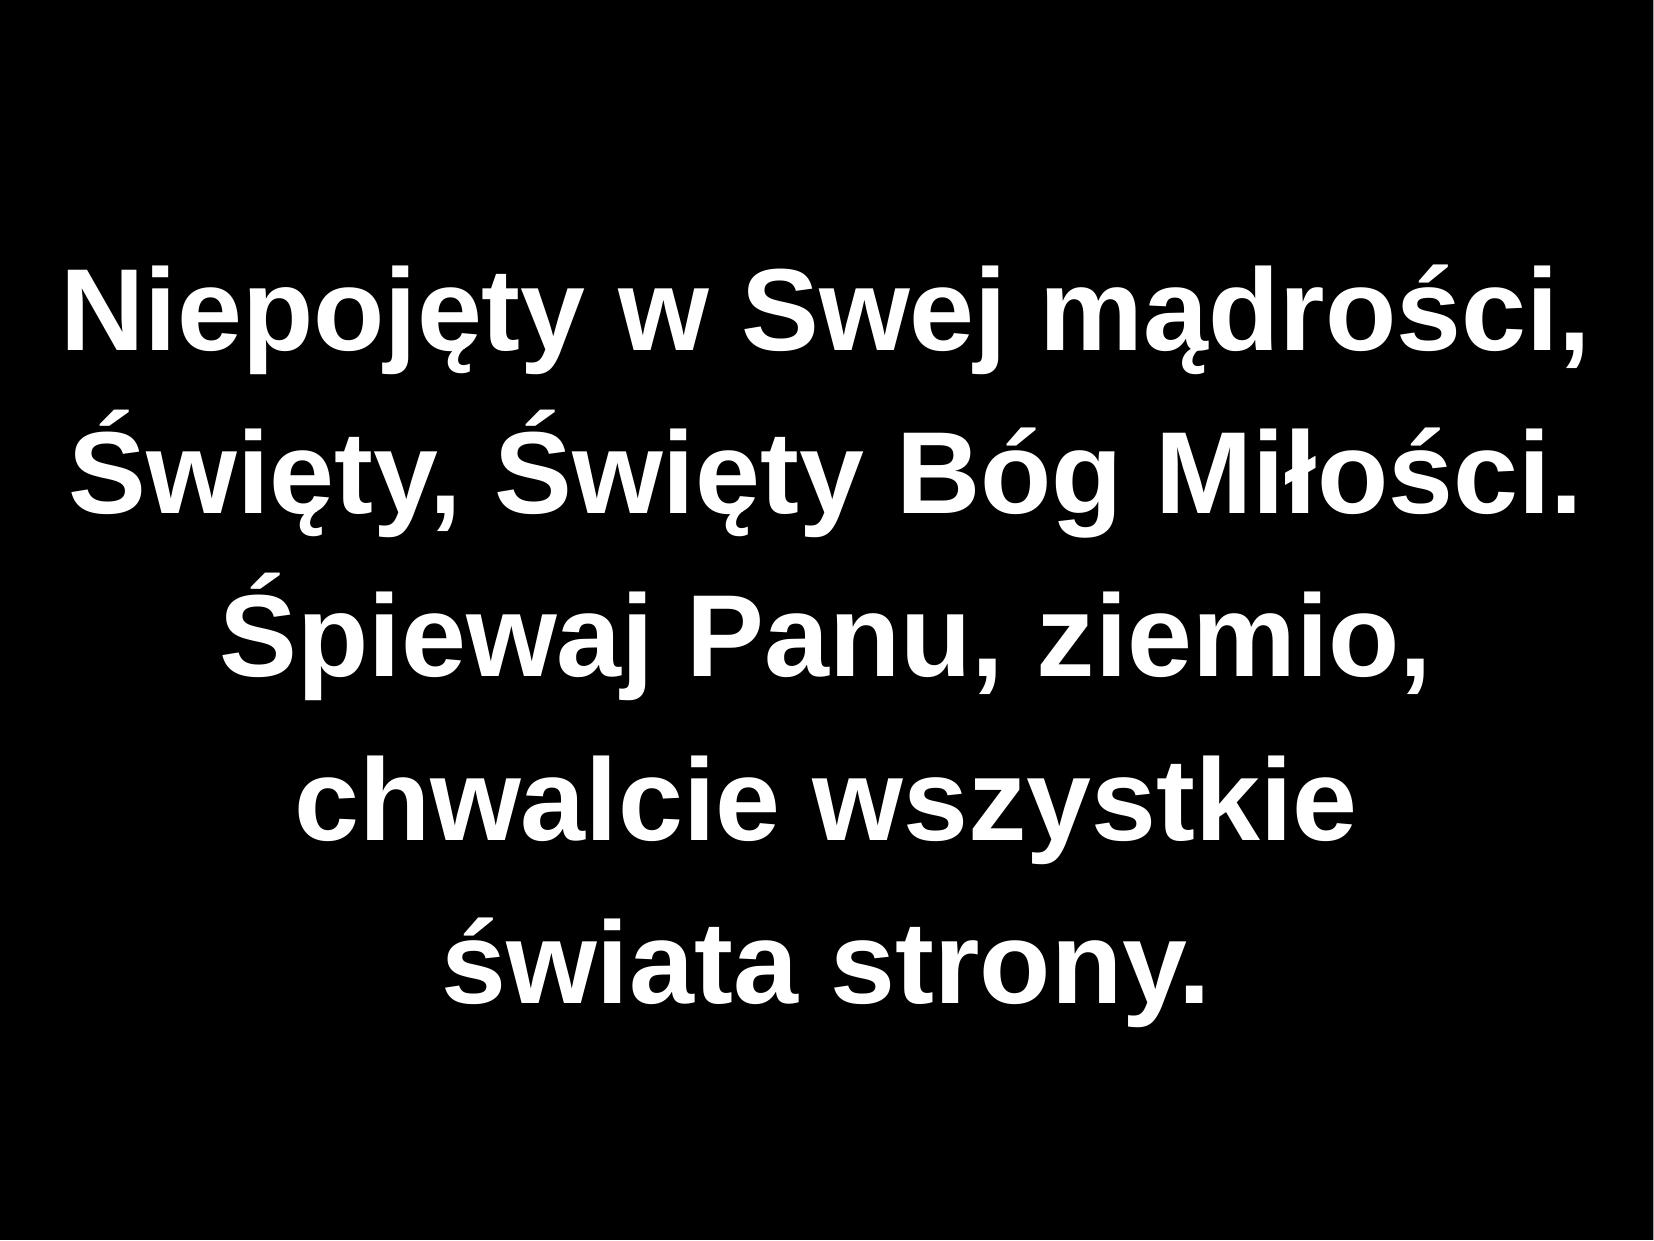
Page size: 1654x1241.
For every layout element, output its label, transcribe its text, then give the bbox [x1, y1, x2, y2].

subtitle Niepojęty w Swej mądrości, Święty, Święty Bóg Miłości. Śpiewaj Panu, ziemio, chwalcie wszystkie świata strony. [0, 0, 1654, 1241]
